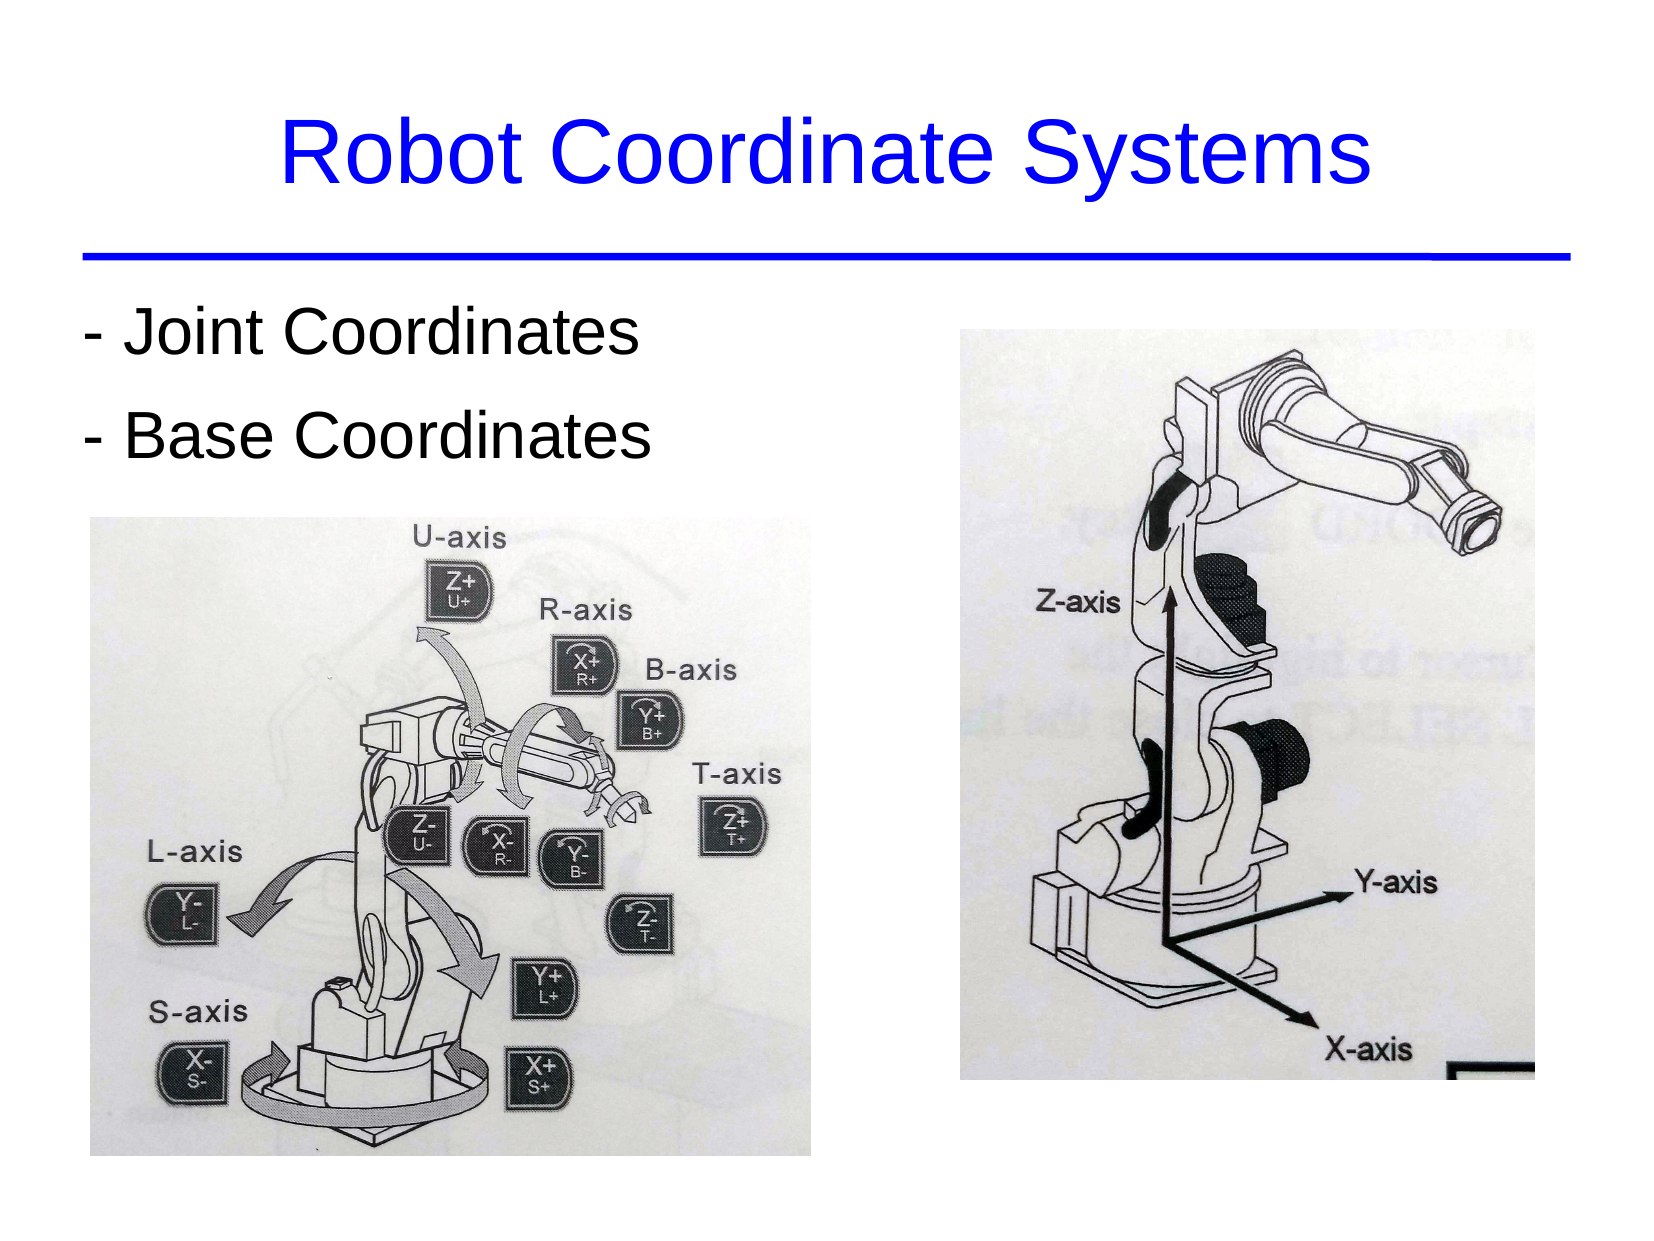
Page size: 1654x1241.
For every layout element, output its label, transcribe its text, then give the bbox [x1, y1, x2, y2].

title Robot Coordinate Systems [82, 49, 1571, 257]
picture [90, 517, 811, 1156]
picture [960, 329, 1535, 1081]
list - Joint Coordinates - Base Coordinates [82, 290, 1571, 1010]
